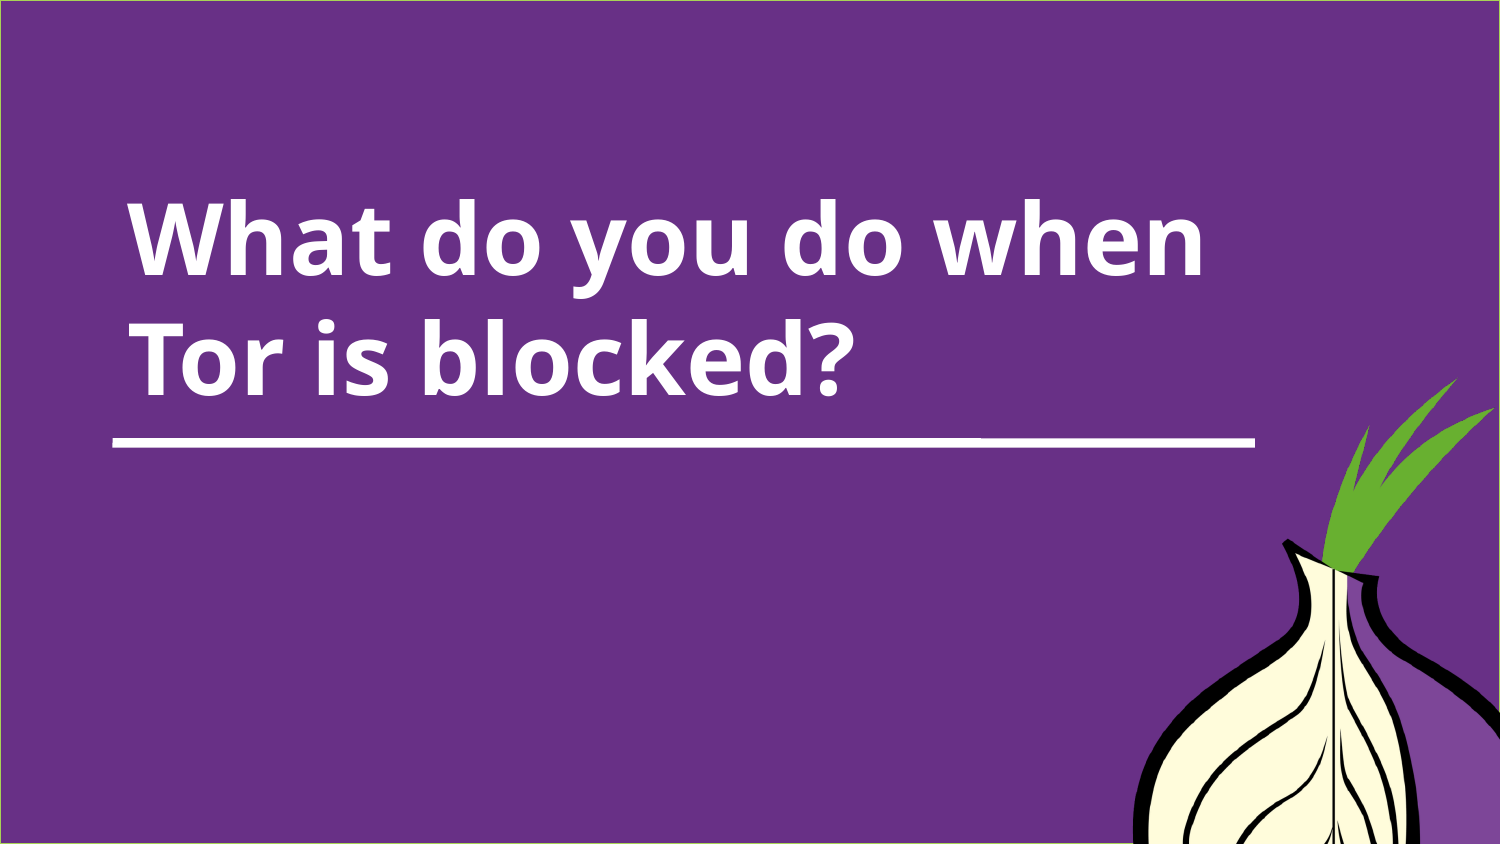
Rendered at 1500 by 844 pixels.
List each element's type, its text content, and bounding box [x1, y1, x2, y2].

text_box What do you do when Tor is blocked? [112, 148, 1388, 443]
picture [1122, 377, 1500, 844]
